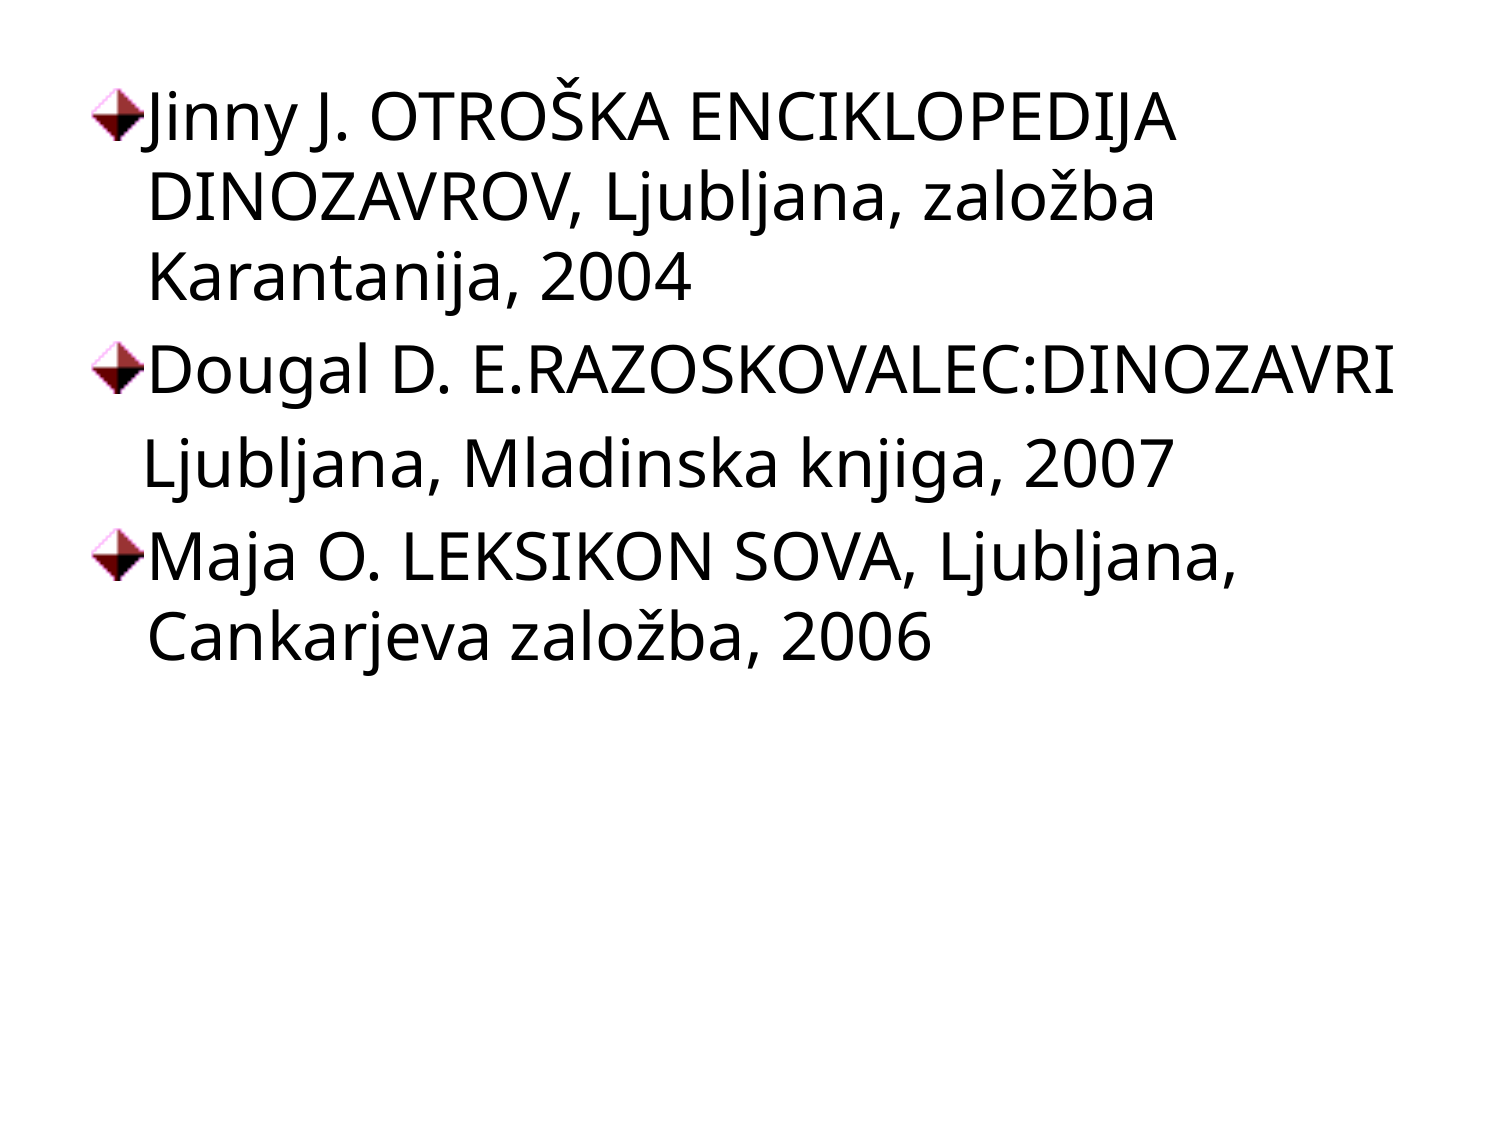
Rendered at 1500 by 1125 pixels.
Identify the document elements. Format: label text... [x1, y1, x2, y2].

list Jinny J. OTROŠKA ENCIKLOPEDIJA DINOZAVROV, Ljubljana, založba Karantanija, 2004 Dougal D. E.RAZOSKOVALEC:DINOZAVRI Ljubljana, Mladinska knjiga, 2007 Maja O. LEKSIKON SOVA, Ljubljana, Cankarjeva založba, 2006 [75, 66, 1425, 1059]
